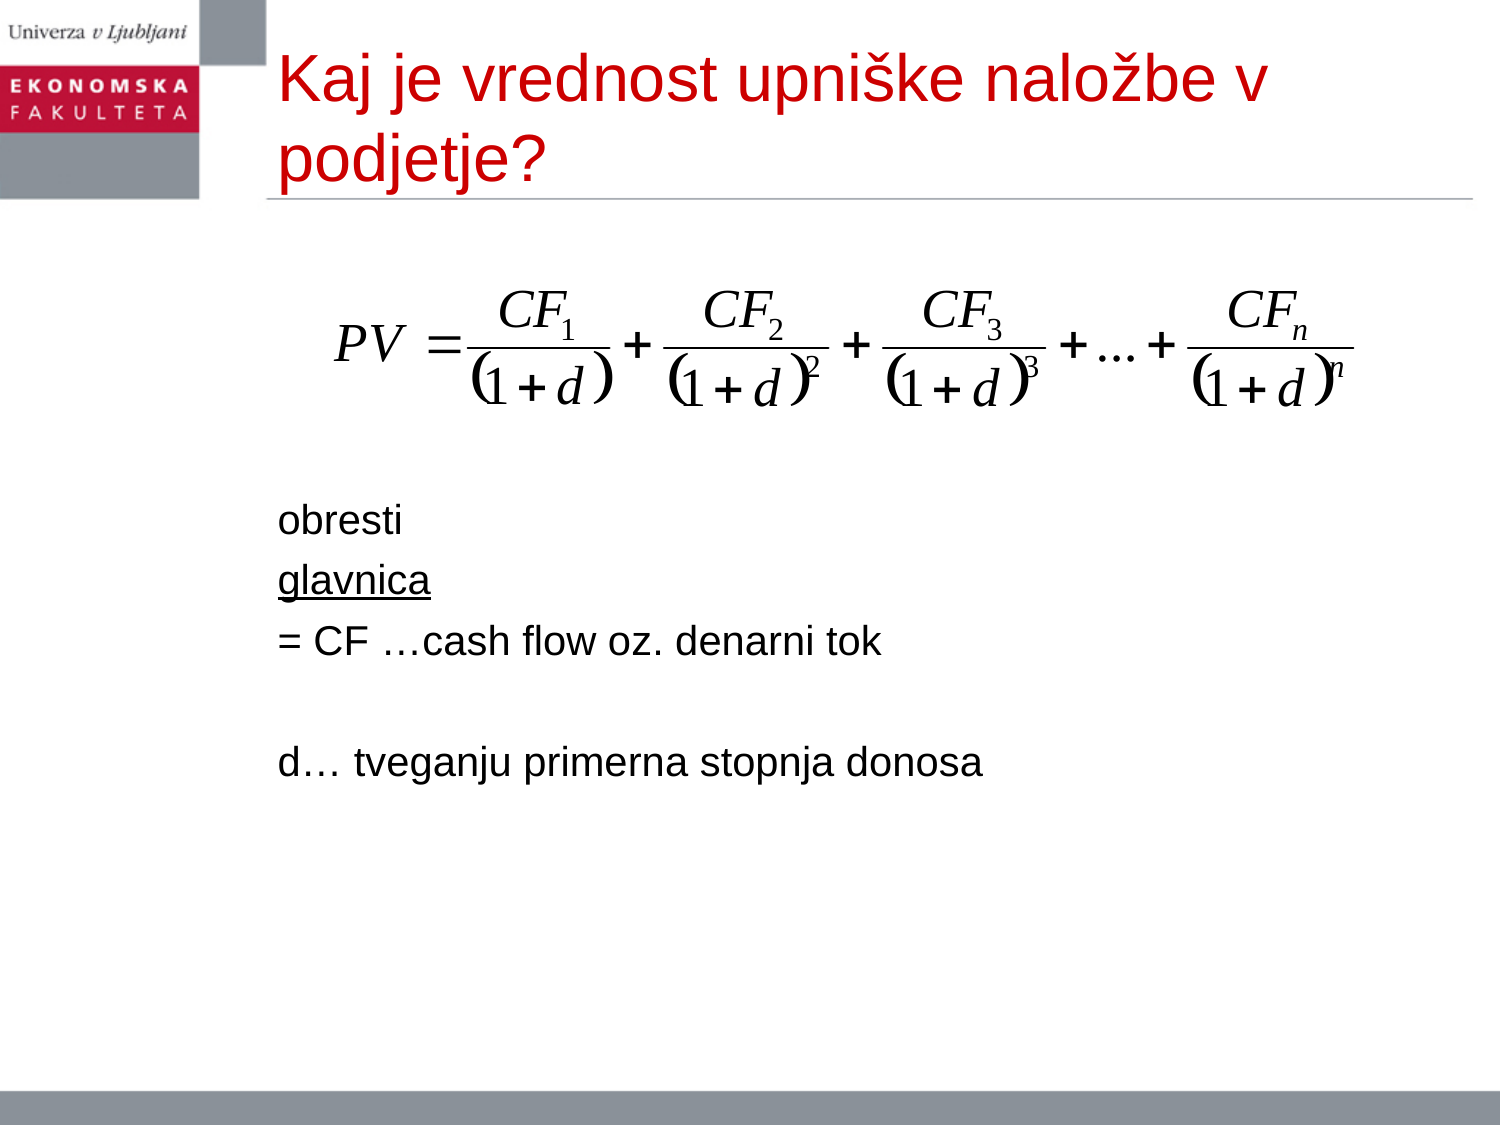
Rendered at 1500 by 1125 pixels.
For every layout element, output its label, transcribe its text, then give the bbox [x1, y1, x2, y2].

list obresti glavnica = CF …cash flow oz. denarni tok d… tveganju primerna stopnja donosa [262, 243, 1424, 1026]
title Kaj je vrednost upniške naložbe v podjetje? [262, 24, 1476, 203]
picture [0, 0, 1500, 1125]
text_box [324, 274, 1365, 431]
